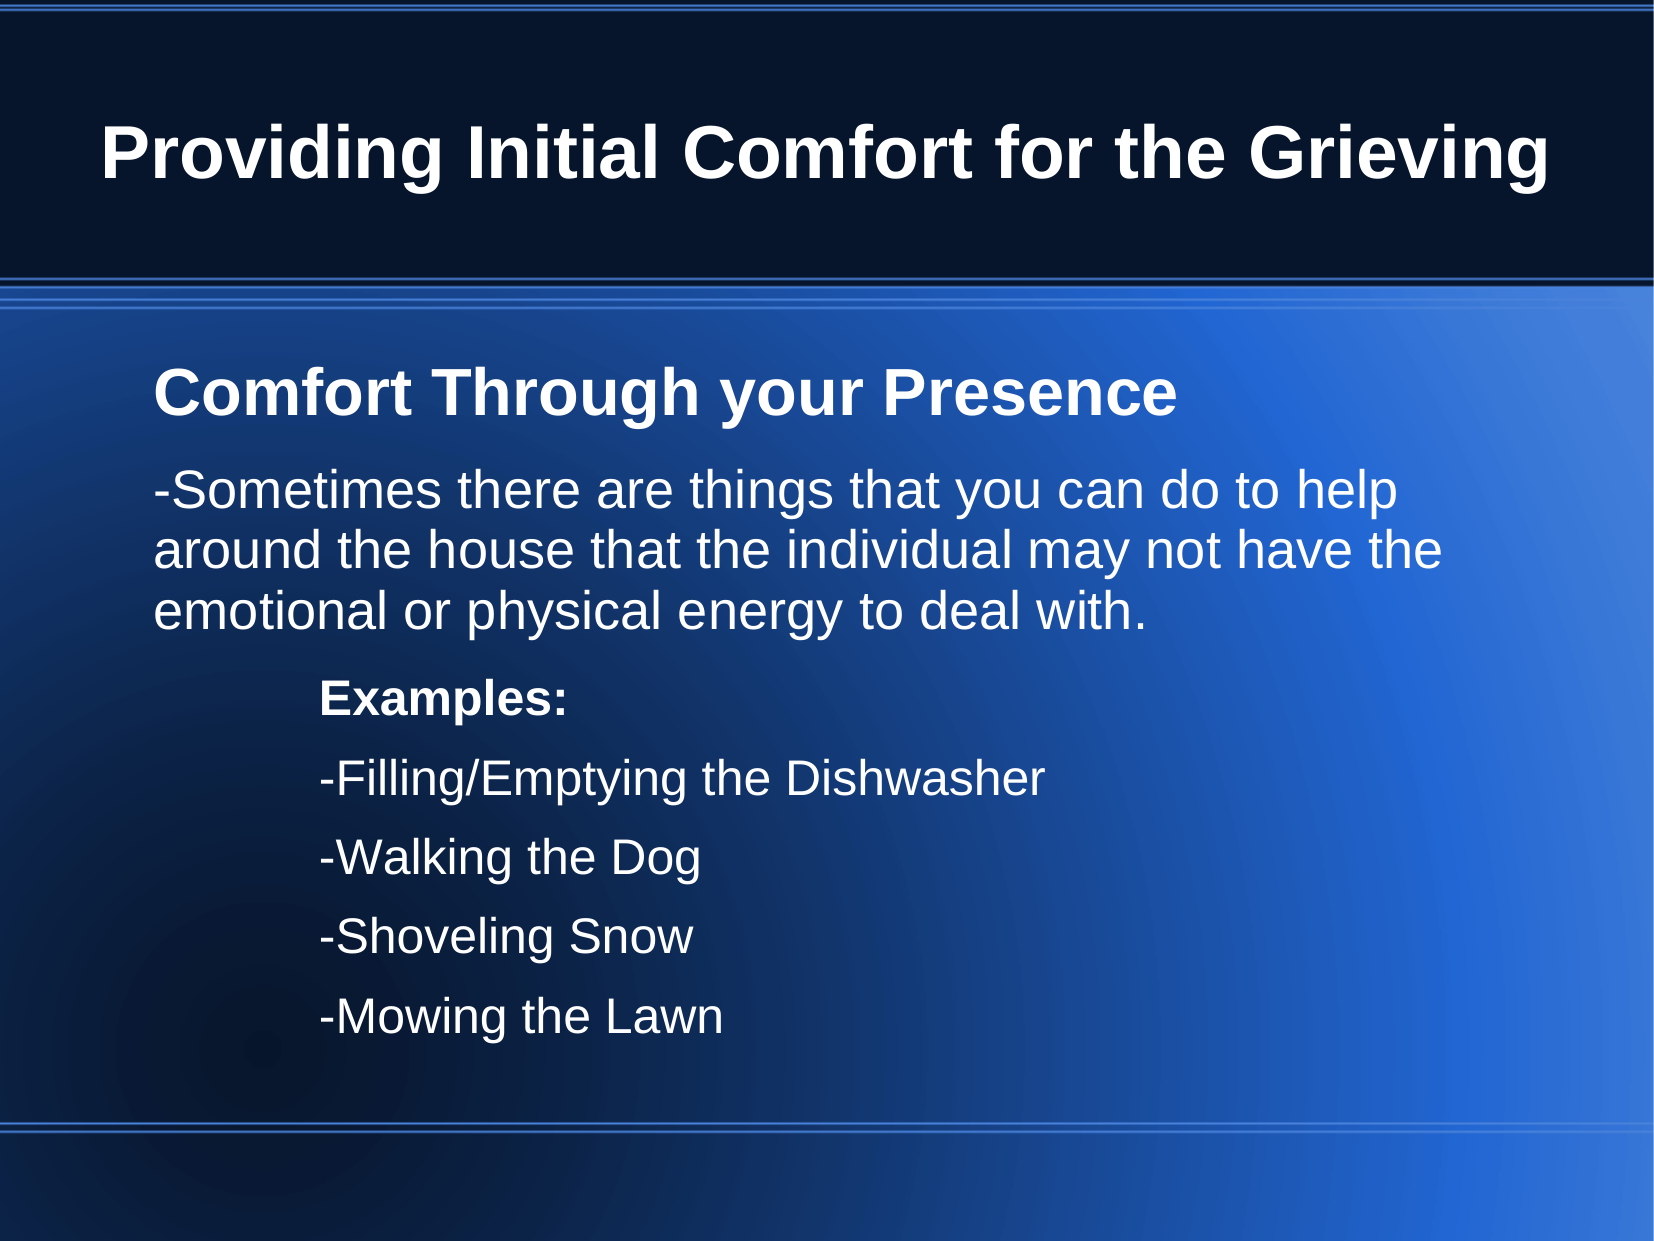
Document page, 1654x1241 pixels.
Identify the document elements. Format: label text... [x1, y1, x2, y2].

title Providing Initial Comfort for the Grieving [82, 49, 1571, 257]
picture [0, 0, 1654, 1241]
list Comfort Through your Presence -Sometimes there are things that you can do to help around the house that the individual may not have the emotional or physical energy to deal with. Examples: -Filling/Emptying the Dishwasher -Walking the Dog -Shoveling Snow -Mowing the Lawn [82, 355, 1571, 1125]
